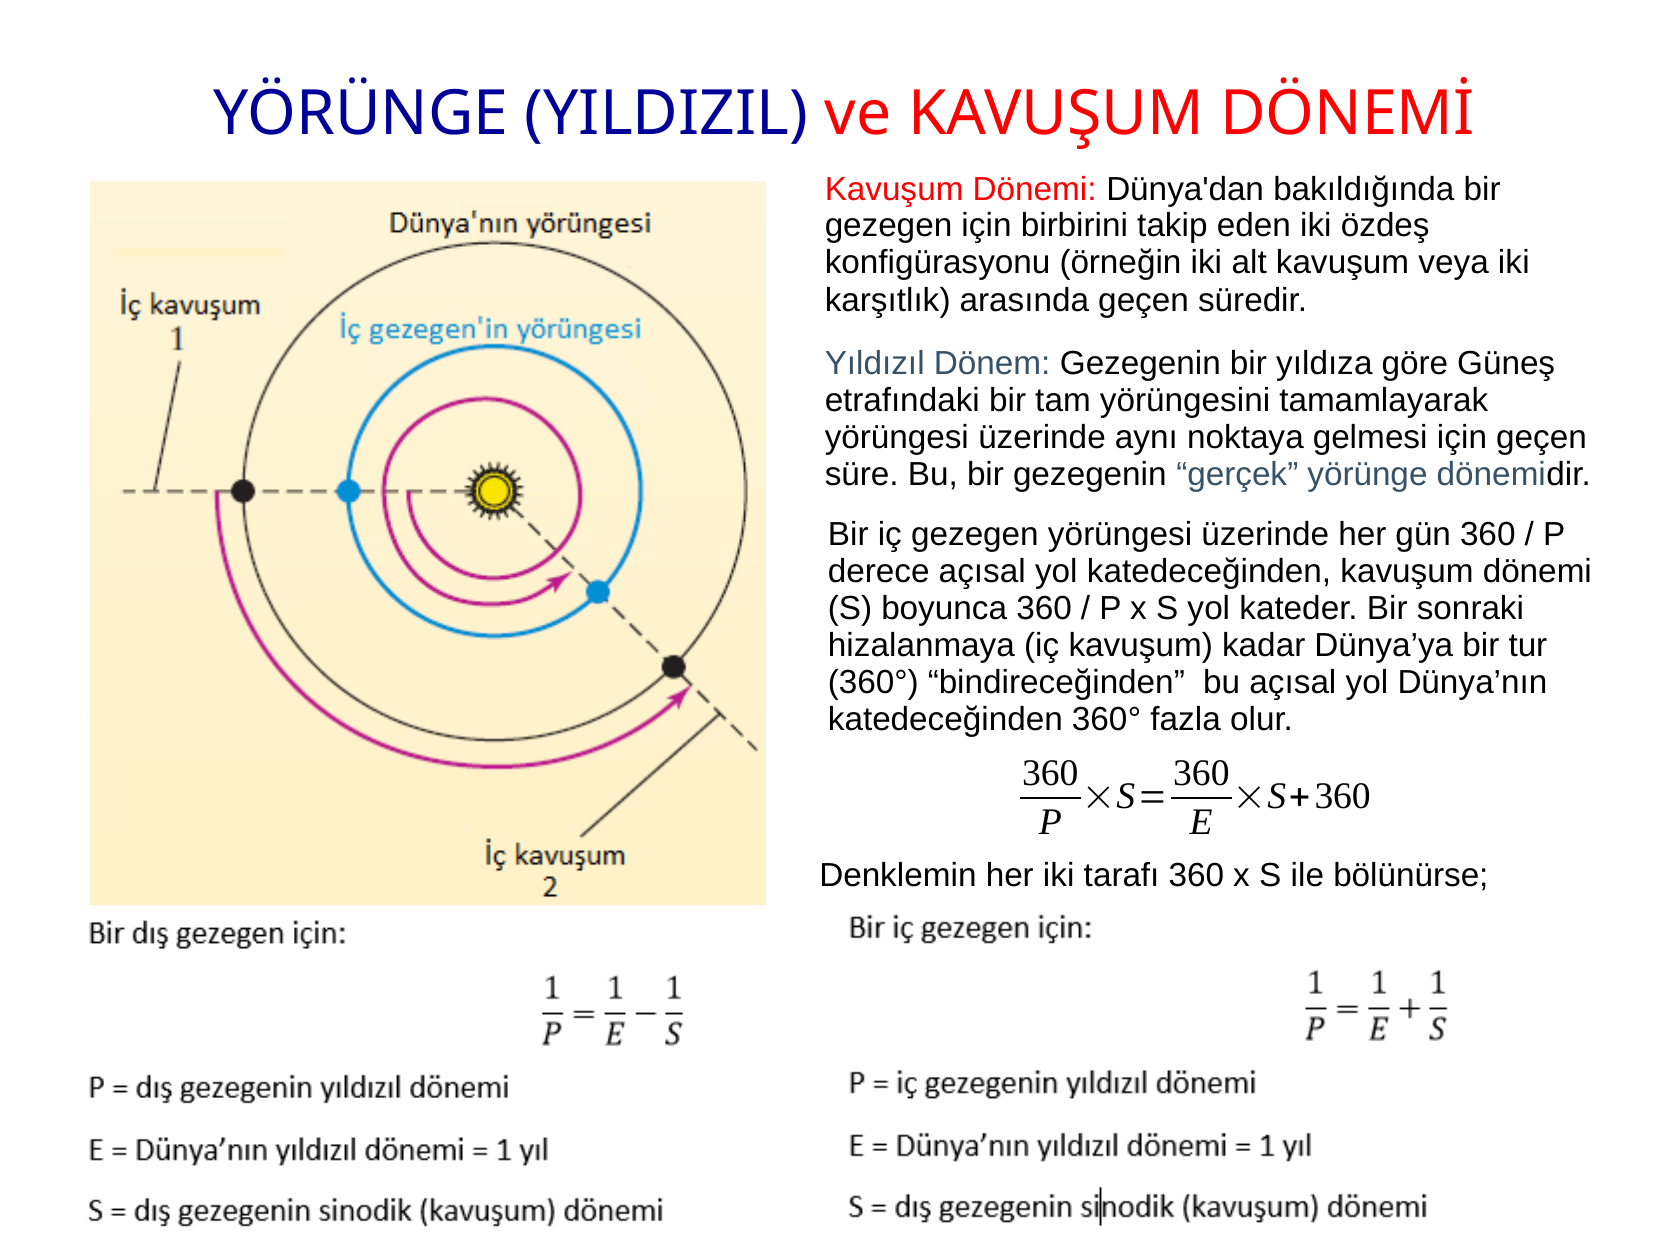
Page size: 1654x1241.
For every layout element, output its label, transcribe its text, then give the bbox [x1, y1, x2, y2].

text_box Denklemin her iki tarafı 360 x S ile bölünürse; [804, 848, 1576, 906]
text_box Yıldızıl Dönem: Gezegenin bir yıldıza göre Güneş etrafındaki bir tam yörüngesini tamamlayarak yörüngesi üzerinde aynı noktaya gelmesi için geçen süre. Bu, bir gezegenin “gerçek” yörünge dönemidir. [810, 336, 1636, 514]
text_box Kavuşum Dönemi: Dünya'dan bakıldığında bir gezegen için birbirini takip eden iki özdeş konfigürasyonu (örneğin iki alt kavuşum veya iki karşıtlık) arasında geçen süredir. [810, 162, 1606, 331]
picture [840, 905, 1456, 1233]
title YÖRÜNGE (YILDIZIL) ve KAVUŞUM DÖNEMİ [82, 43, 1571, 176]
picture [90, 181, 766, 905]
chart [1008, 752, 1381, 843]
text_box Bir iç gezegen yörüngesi üzerinde her gün 360 / P derece açısal yol katedeceğinden, kavuşum dönemi (S) boyunca 360 / P x S yol kateder. Bir sonraki hizalanmaya (iç kavuşum) kadar Dünya’ya bir tur (360°) “bindireceğinden” bu açısal yol Dünya’nın katedeceğinden 360° fazla olur. [813, 508, 1621, 746]
picture [78, 909, 690, 1235]
